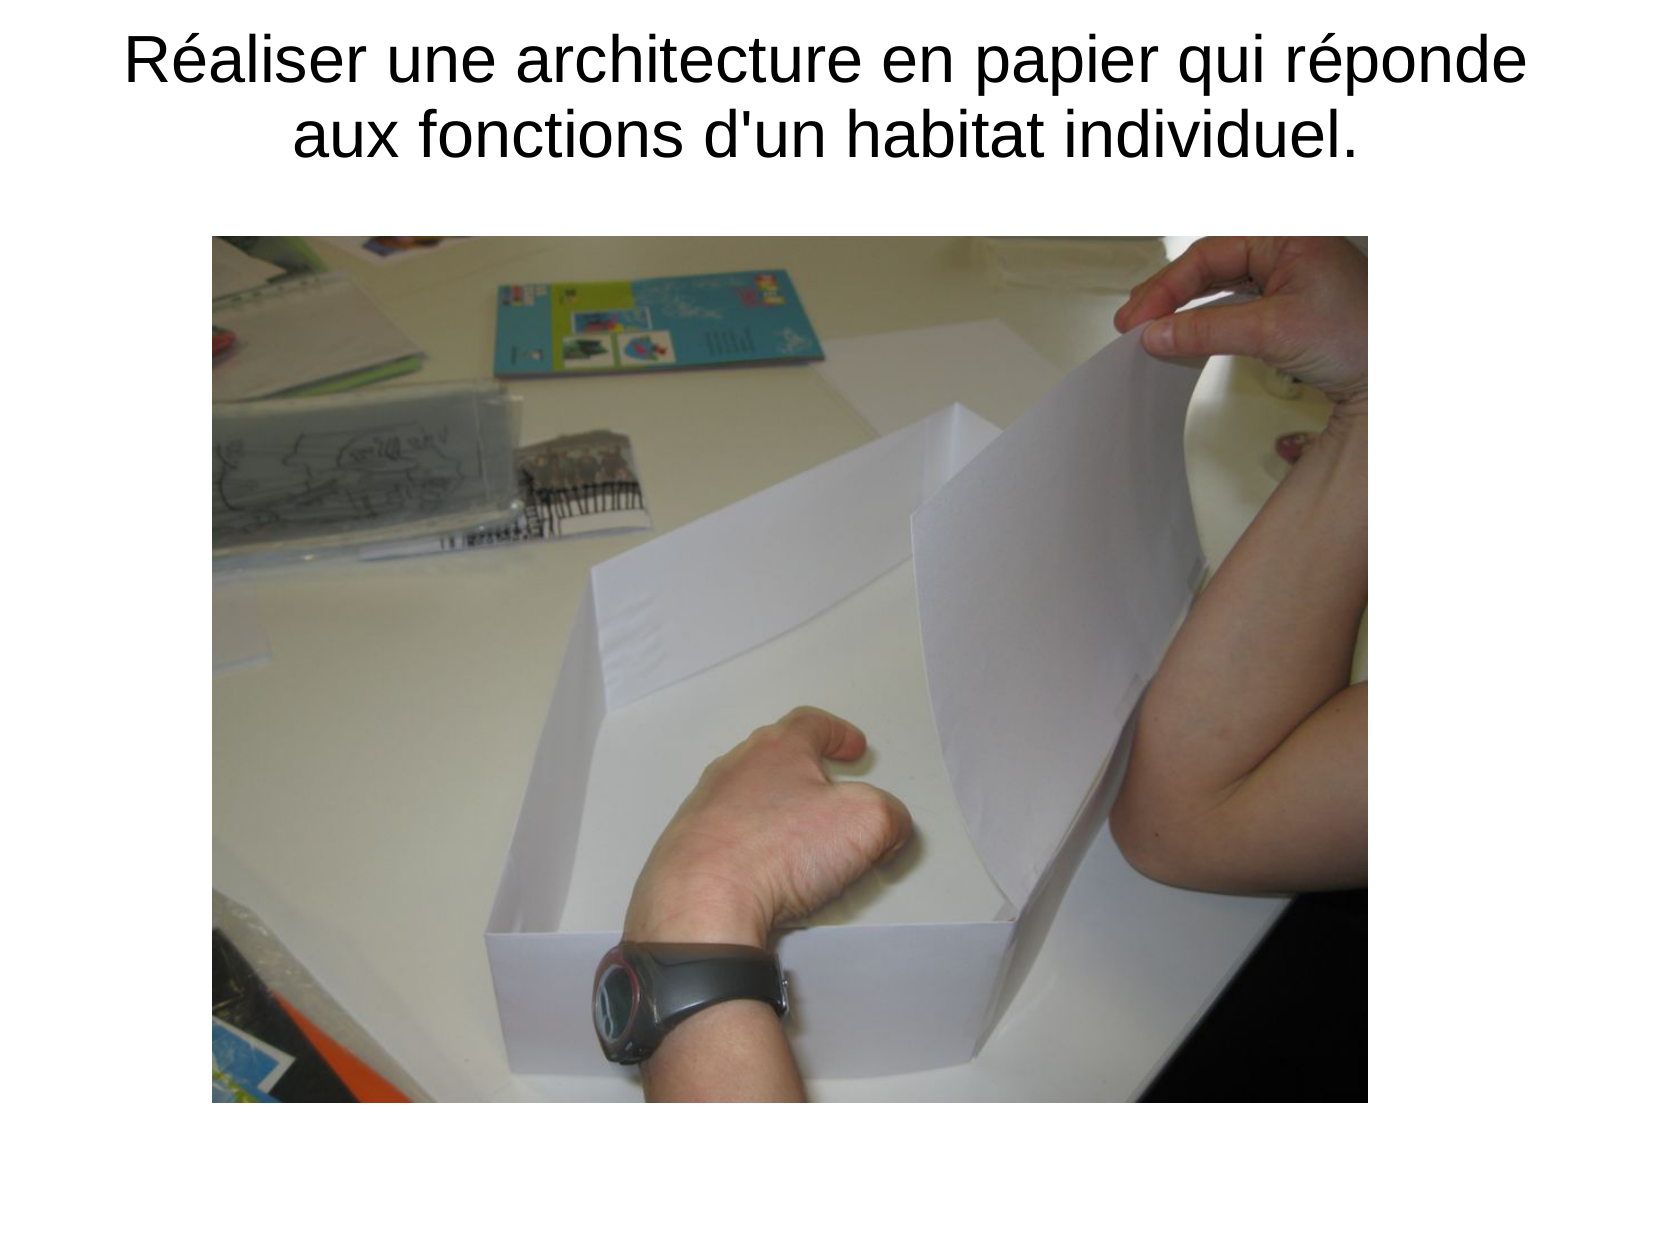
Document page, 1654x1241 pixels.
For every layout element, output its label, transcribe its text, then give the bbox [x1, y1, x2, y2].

picture [212, 236, 1368, 1103]
title Réaliser une architecture en papier qui réponde aux fonctions d'un habitat individuel. [82, 21, 1571, 285]
